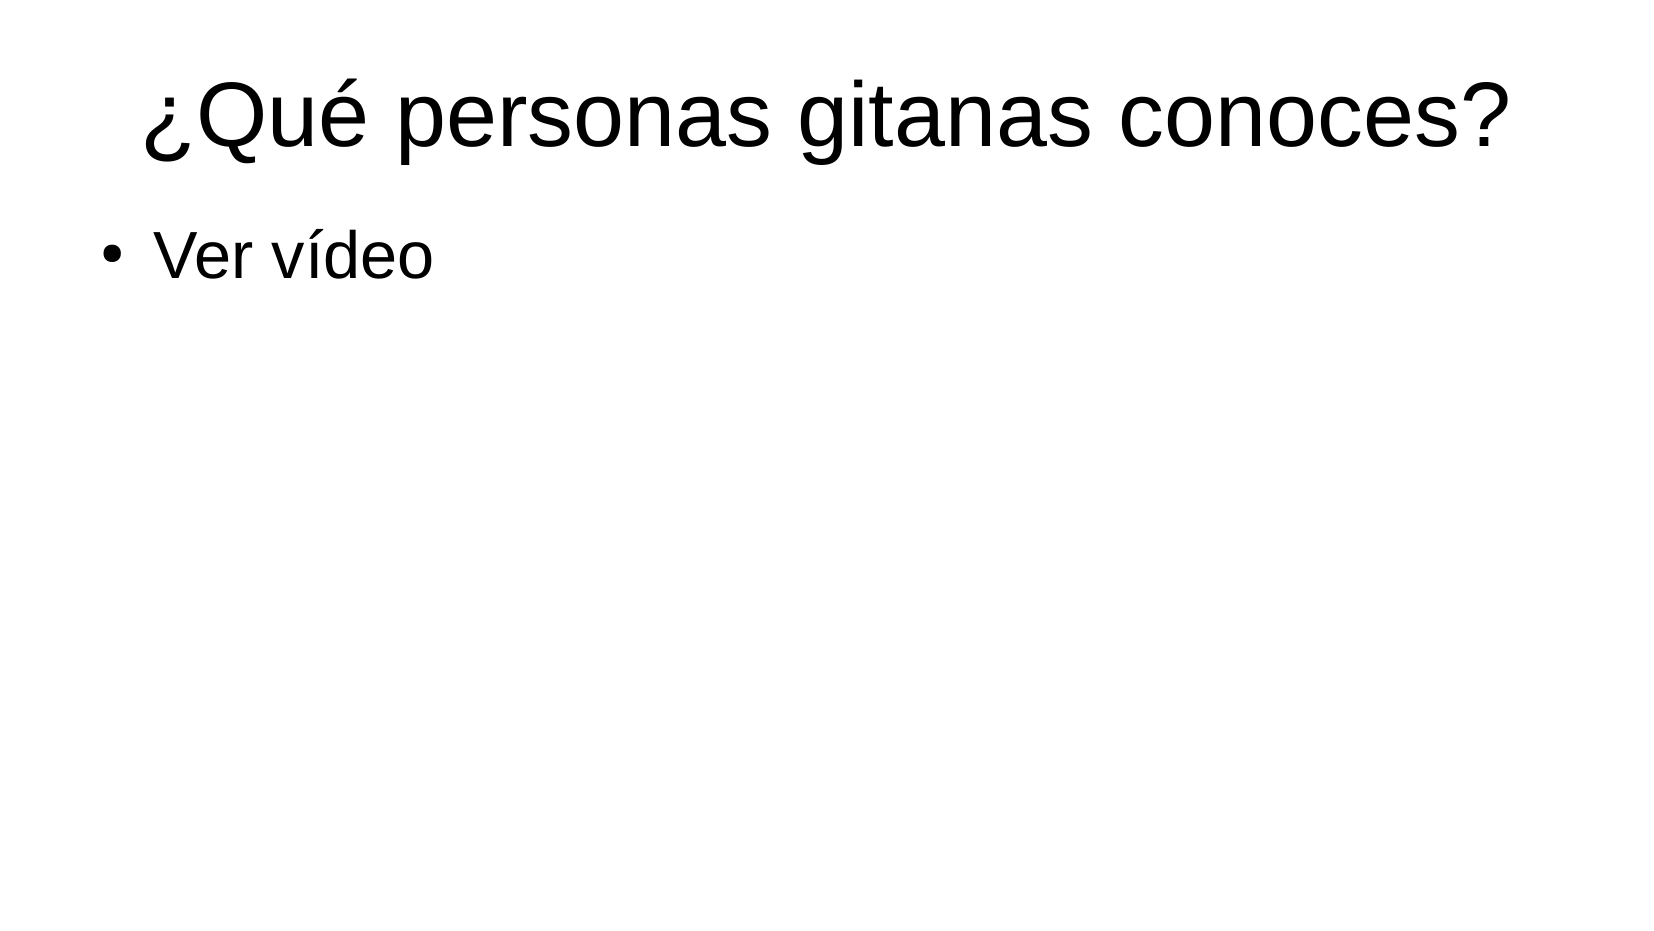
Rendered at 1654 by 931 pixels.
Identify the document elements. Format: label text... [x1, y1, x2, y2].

list Ver vídeo [82, 217, 1571, 758]
title ¿Qué personas gitanas conoces? [82, 37, 1571, 193]
